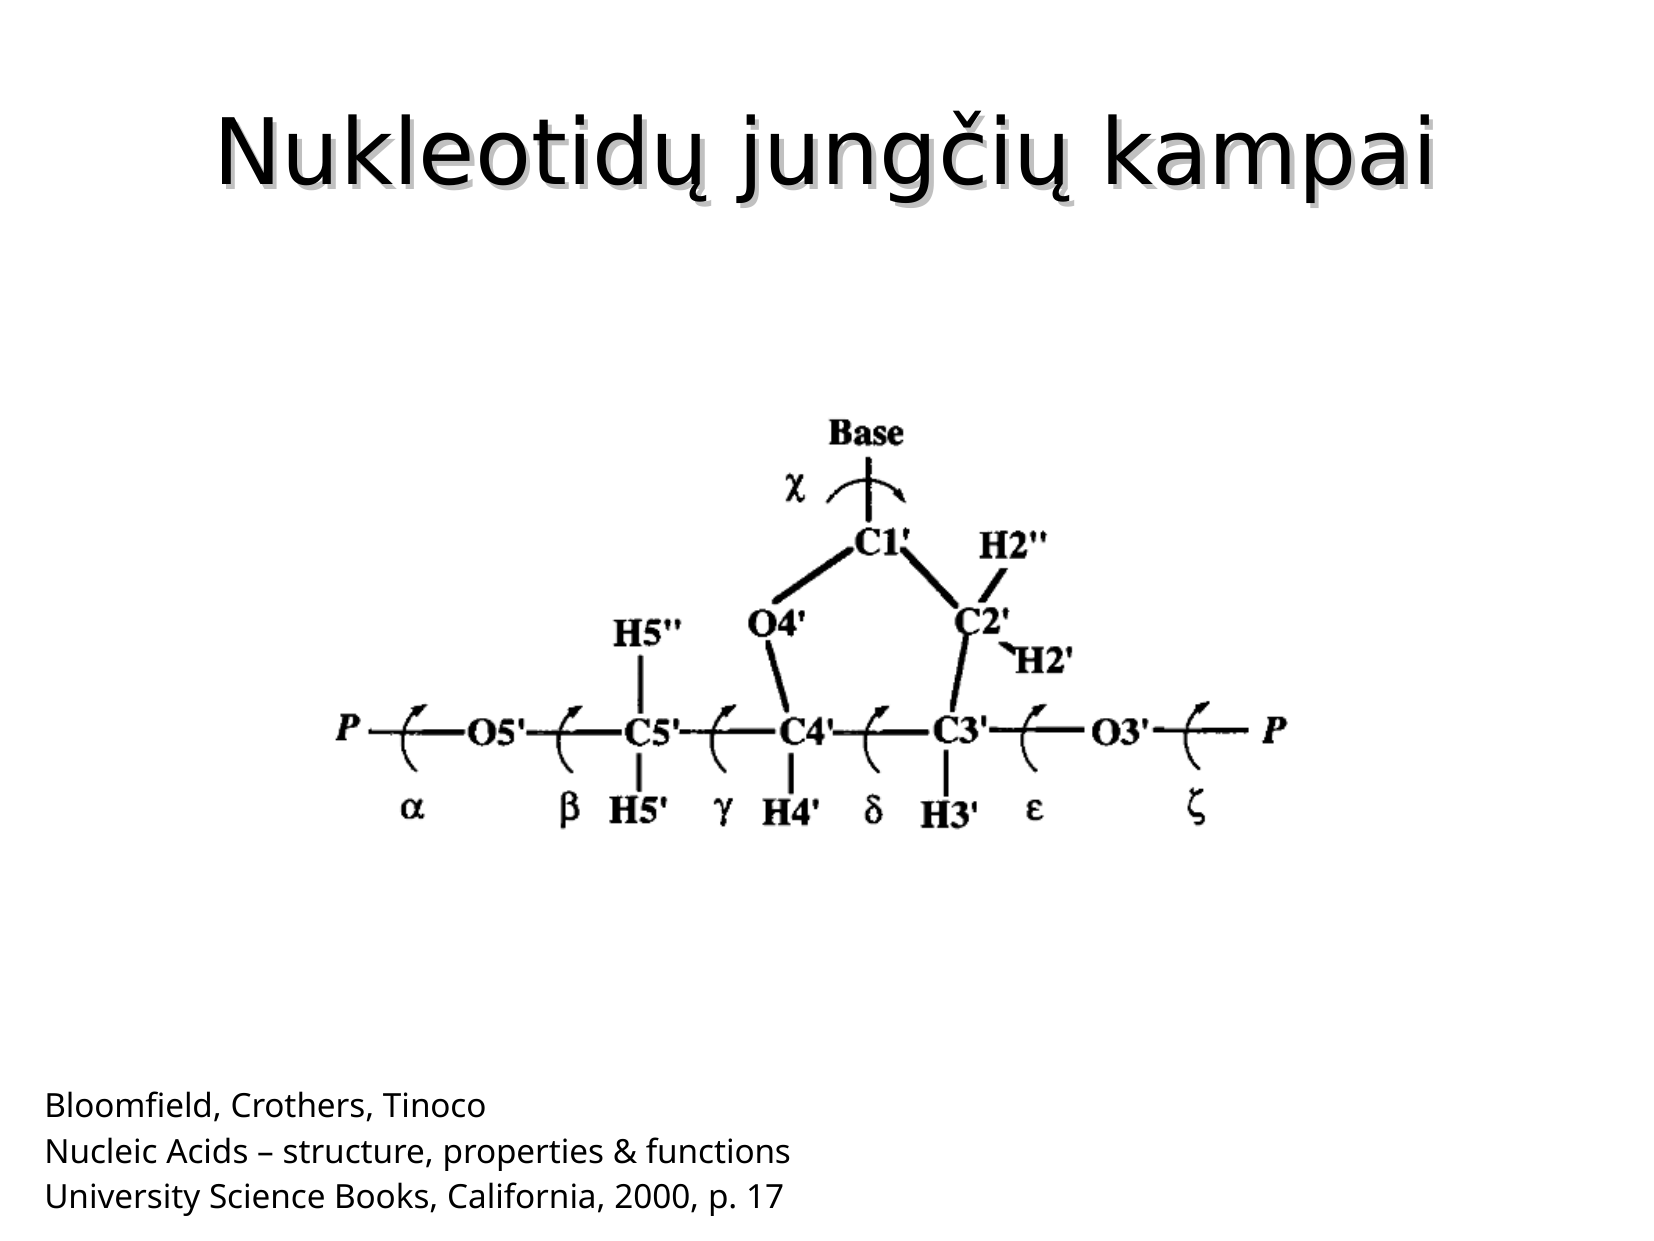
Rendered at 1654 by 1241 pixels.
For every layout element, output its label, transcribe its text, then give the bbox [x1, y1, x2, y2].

text_box Bloomfield, Crothers, Tinoco Nucleic Acids – structure, properties & functions University Science Books, California, 2000, p. 17 [29, 1074, 856, 1211]
title Nukleotidų jungčių kampai [82, 56, 1571, 250]
picture [261, 354, 1388, 872]
